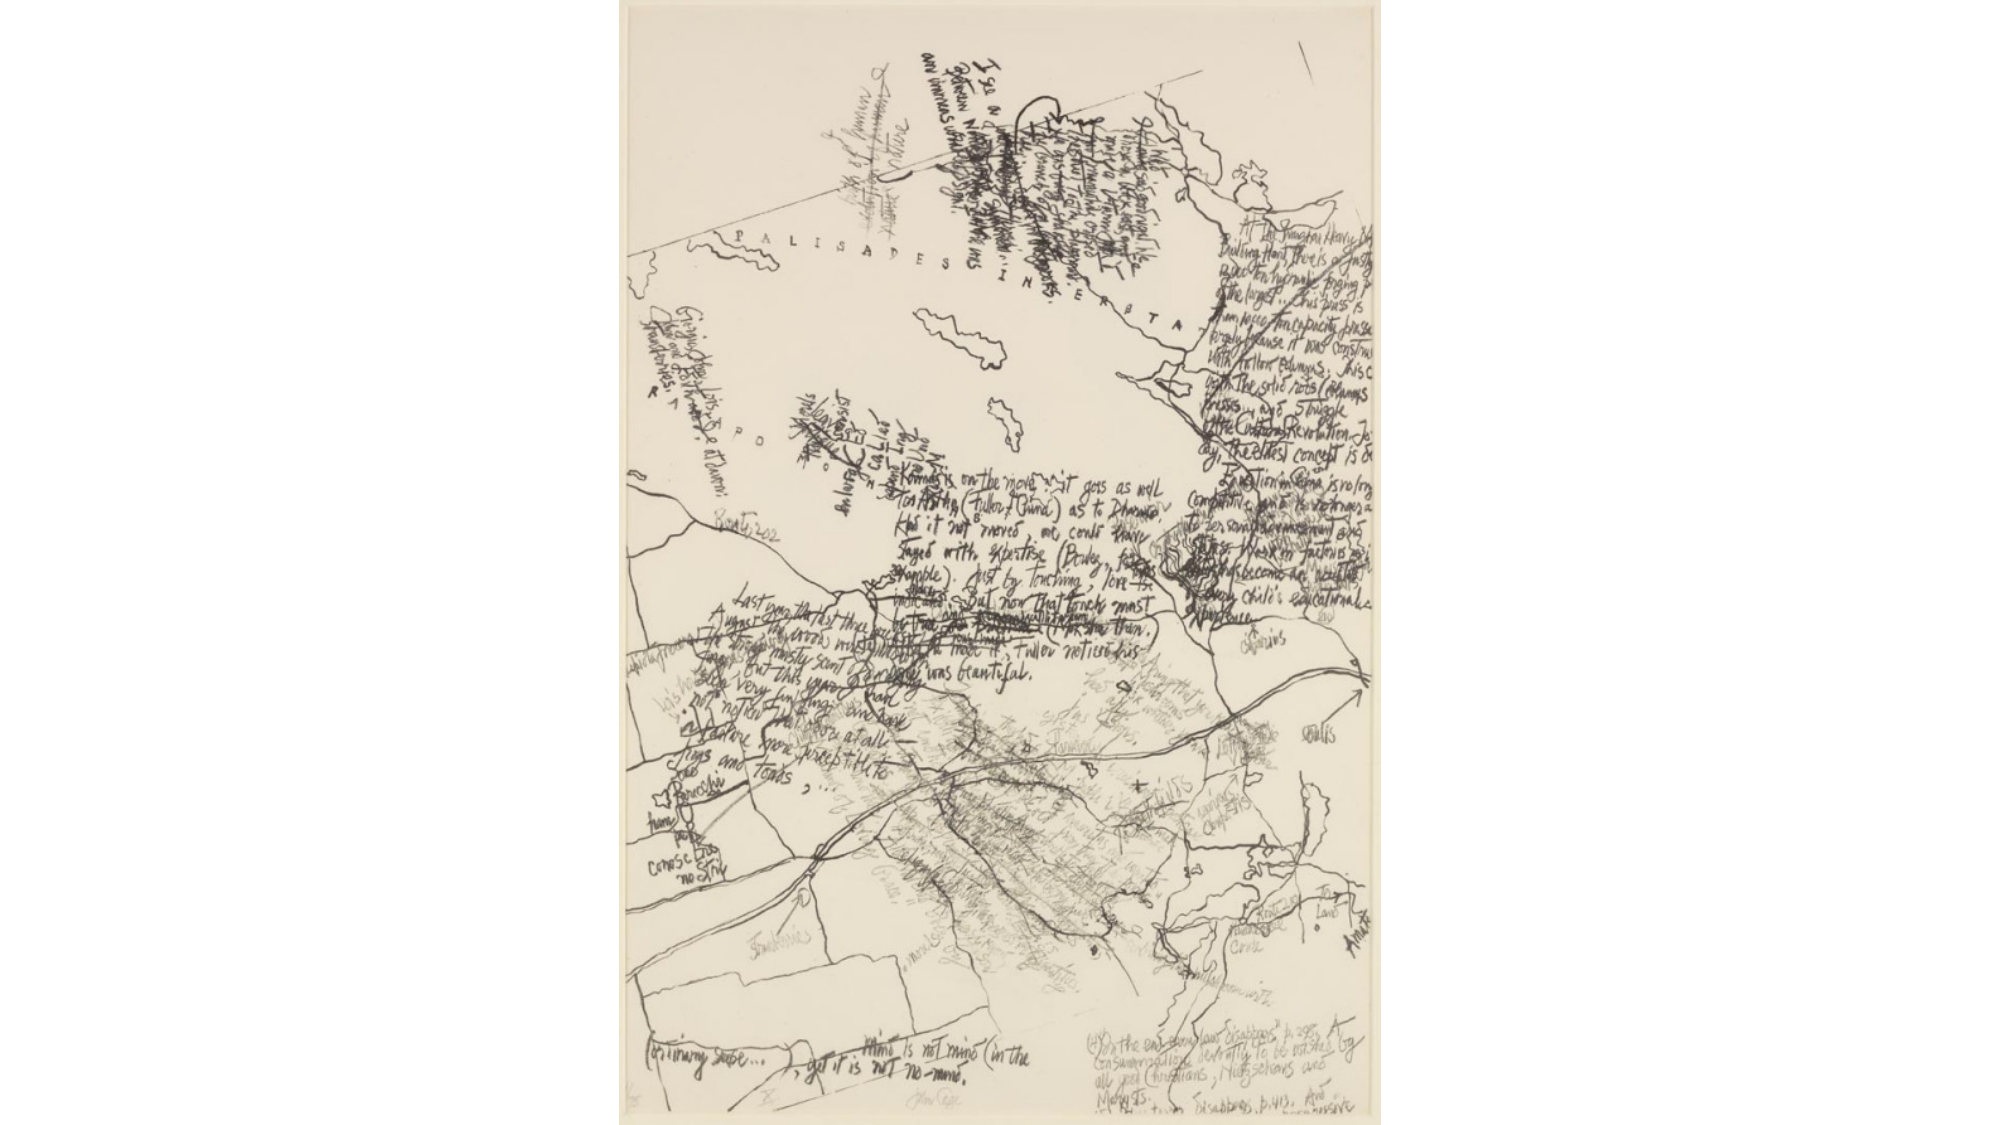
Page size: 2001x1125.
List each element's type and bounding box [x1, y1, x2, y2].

picture [619, 0, 1381, 1125]
